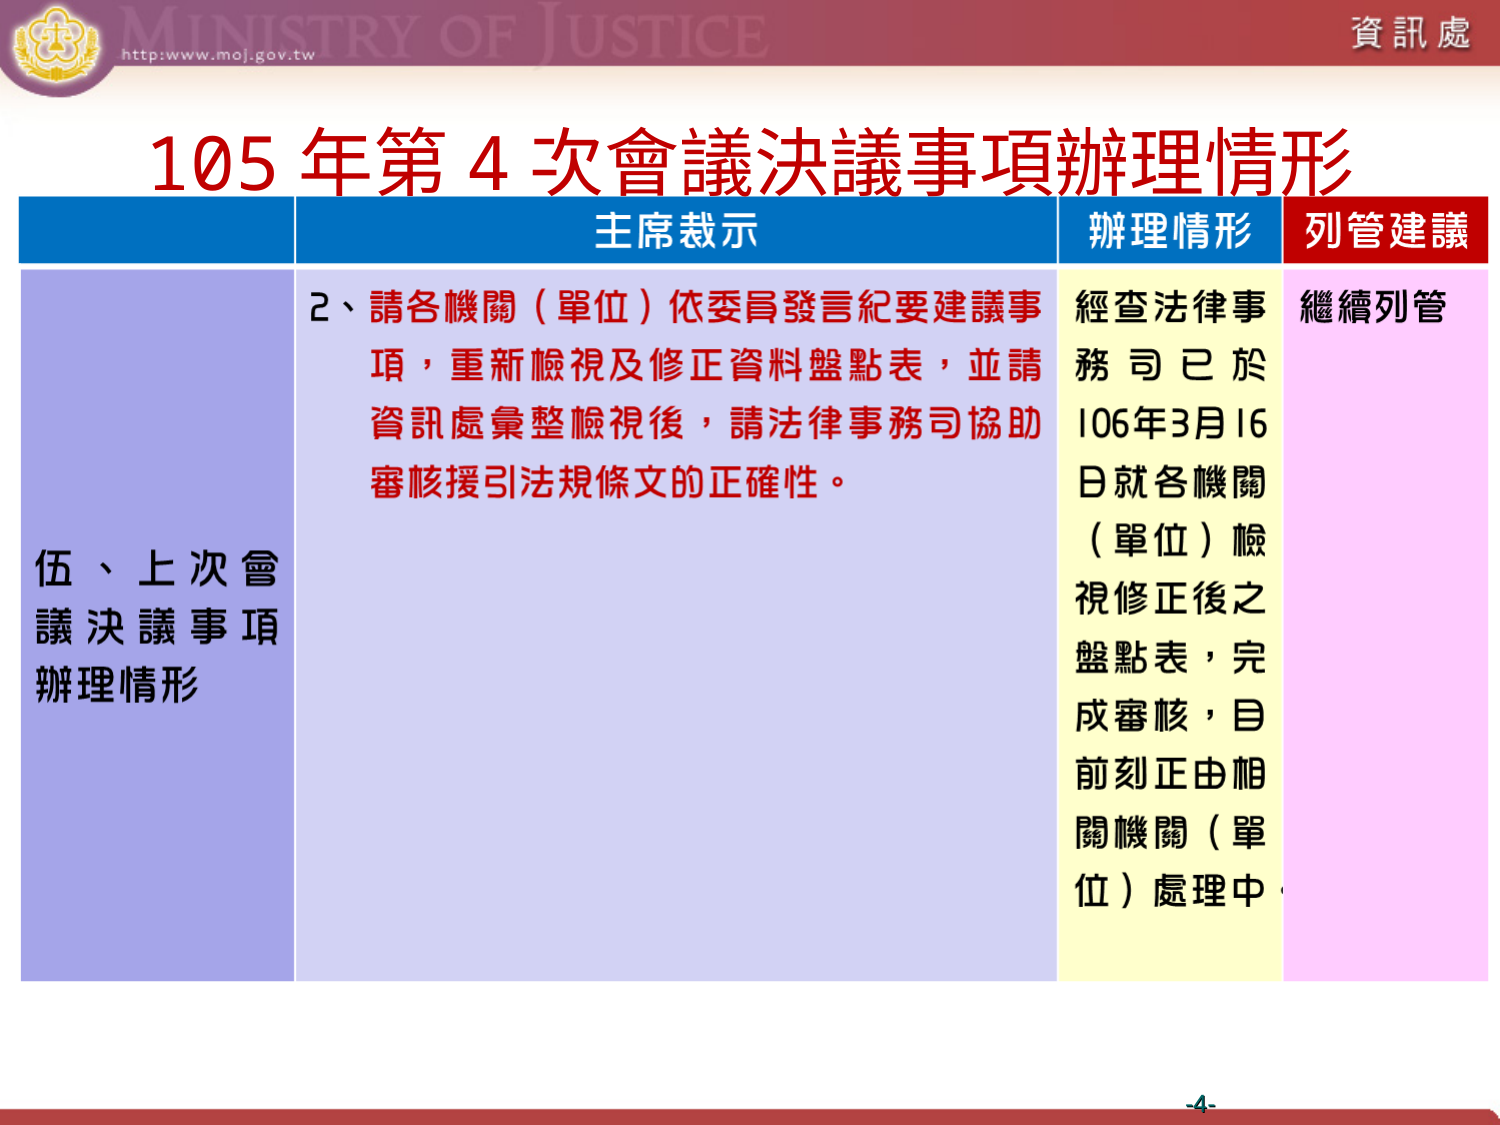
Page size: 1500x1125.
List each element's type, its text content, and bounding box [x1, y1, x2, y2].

picture [17, 190, 1490, 983]
text_box -4- [1169, 1080, 1483, 1118]
text_box 105年第4次會議決議事項辦理情形 [112, 101, 1388, 244]
